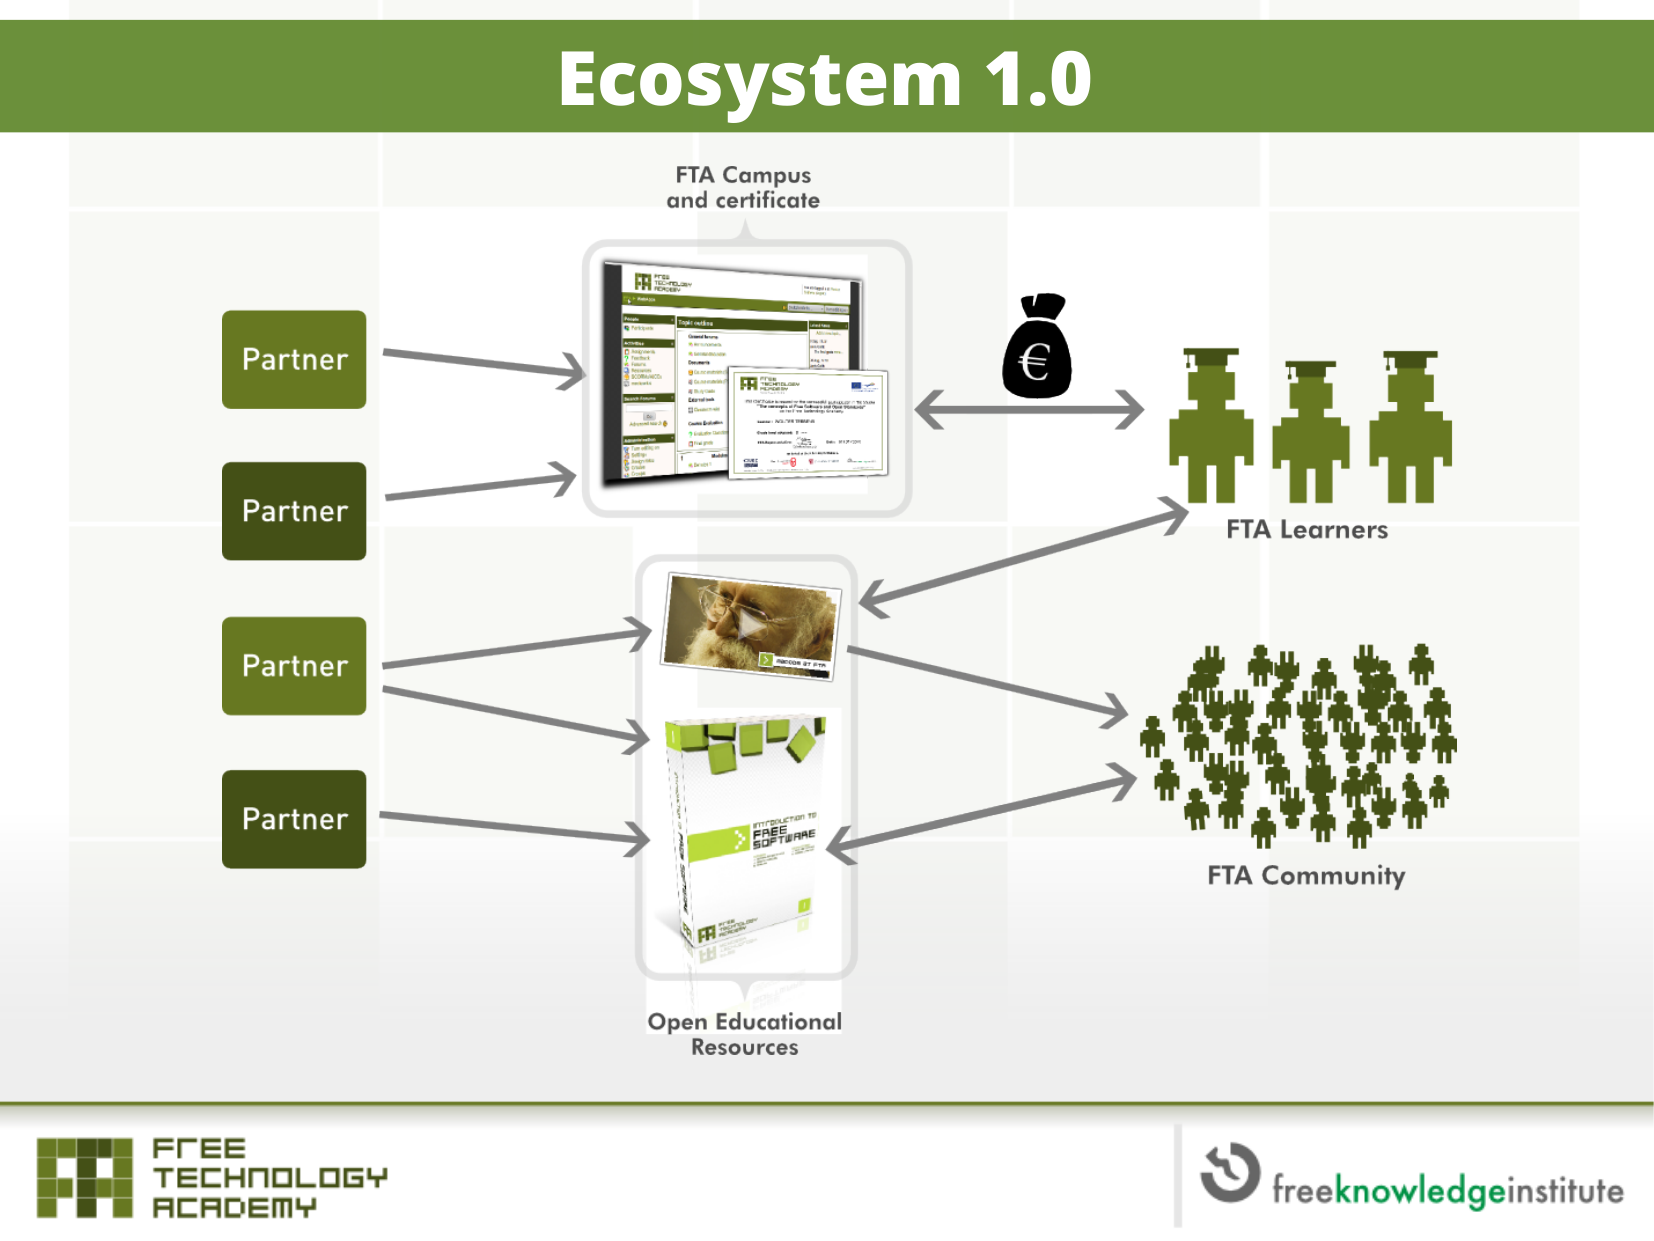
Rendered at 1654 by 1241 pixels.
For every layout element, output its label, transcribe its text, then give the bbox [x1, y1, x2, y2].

picture [0, 0, 1654, 19]
picture [0, 133, 1654, 1241]
title Ecosystem 1.0 [37, 32, 1613, 120]
